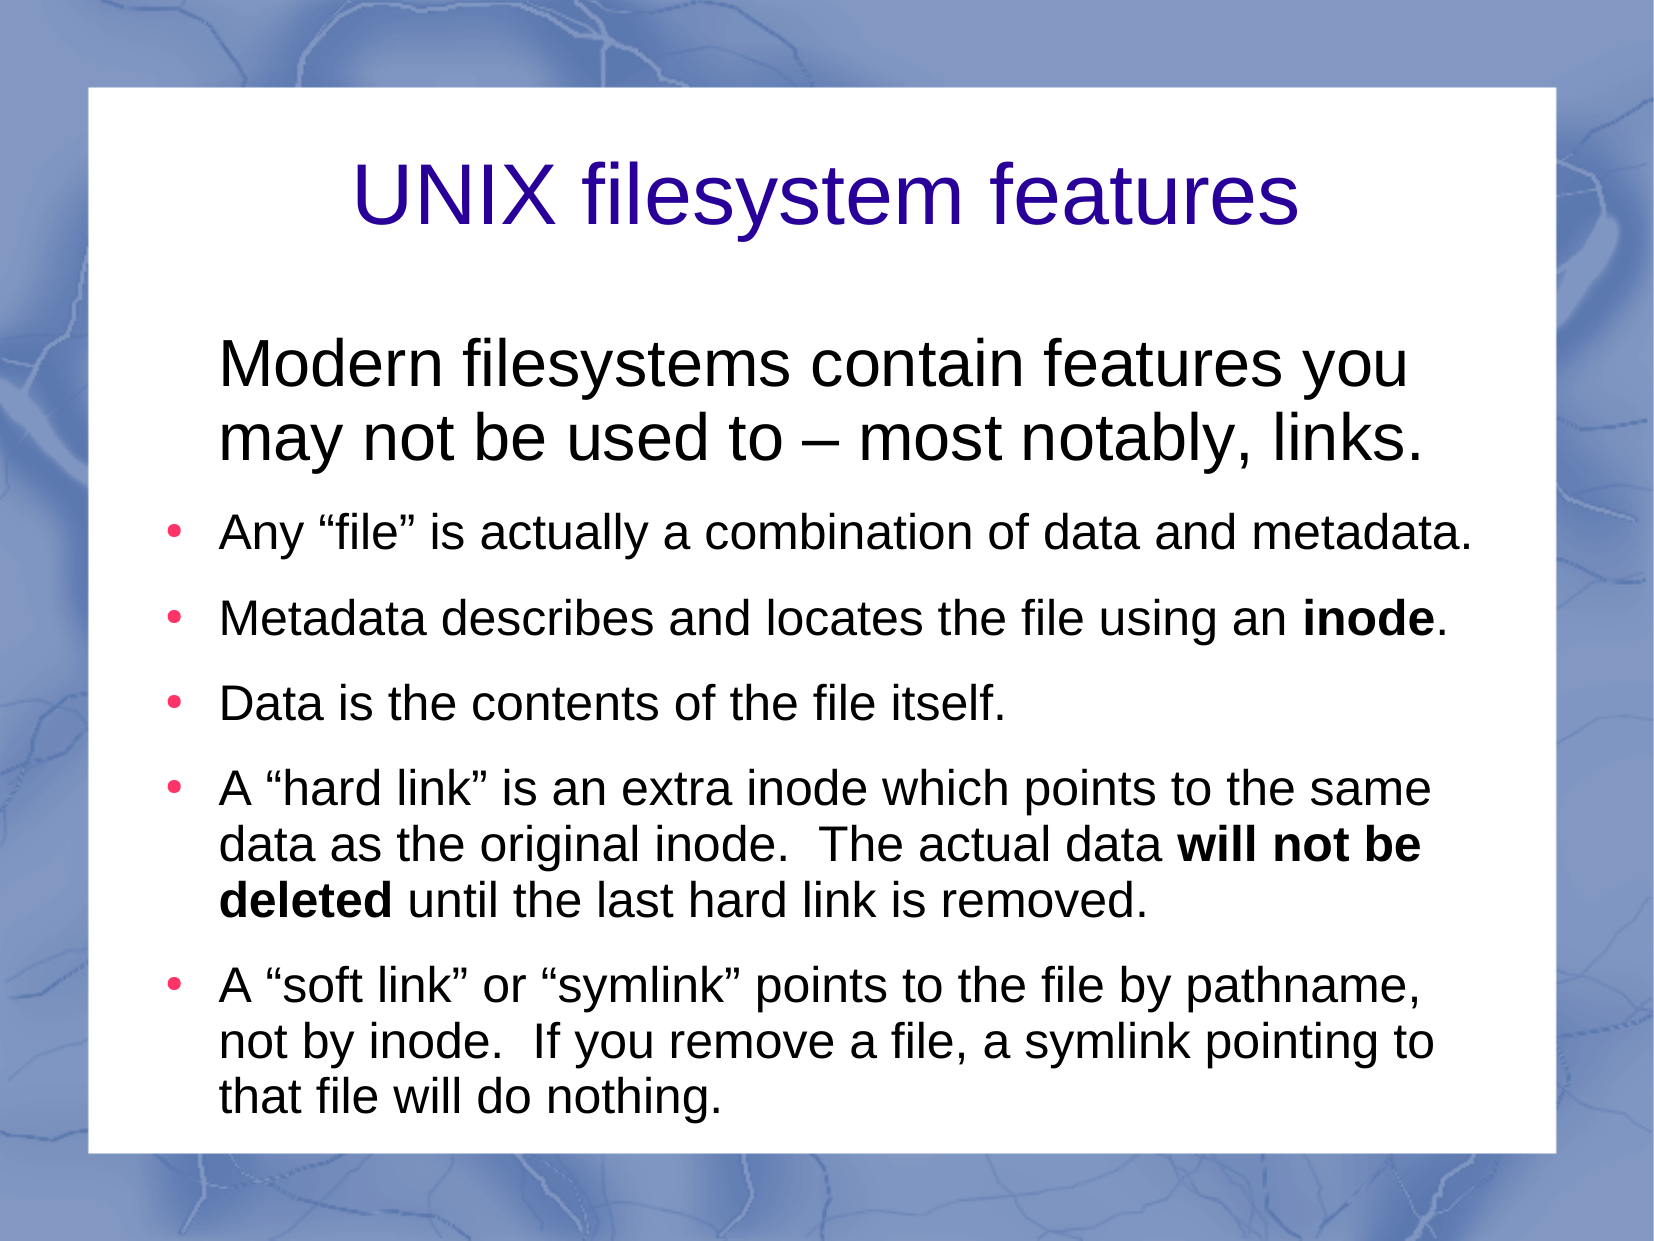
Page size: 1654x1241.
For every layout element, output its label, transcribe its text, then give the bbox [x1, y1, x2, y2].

picture [0, 0, 1654, 1241]
title UNIX filesystem features [118, 90, 1536, 298]
list Modern filesystems contain features you may not be used to – most notably, links. Any “file” is actually a combination of data and metadata. Metadata describes and locates the file using an inode. Data is the contents of the file itself. A “hard link” is an extra inode which points to the same data as the original inode. The actual data will not be deleted until the last hard link is removed. A “soft link” or “symlink” points to the file by pathname, not by inode. If you remove a file, a symlink pointing to that file will do nothing. [147, 325, 1506, 1232]
